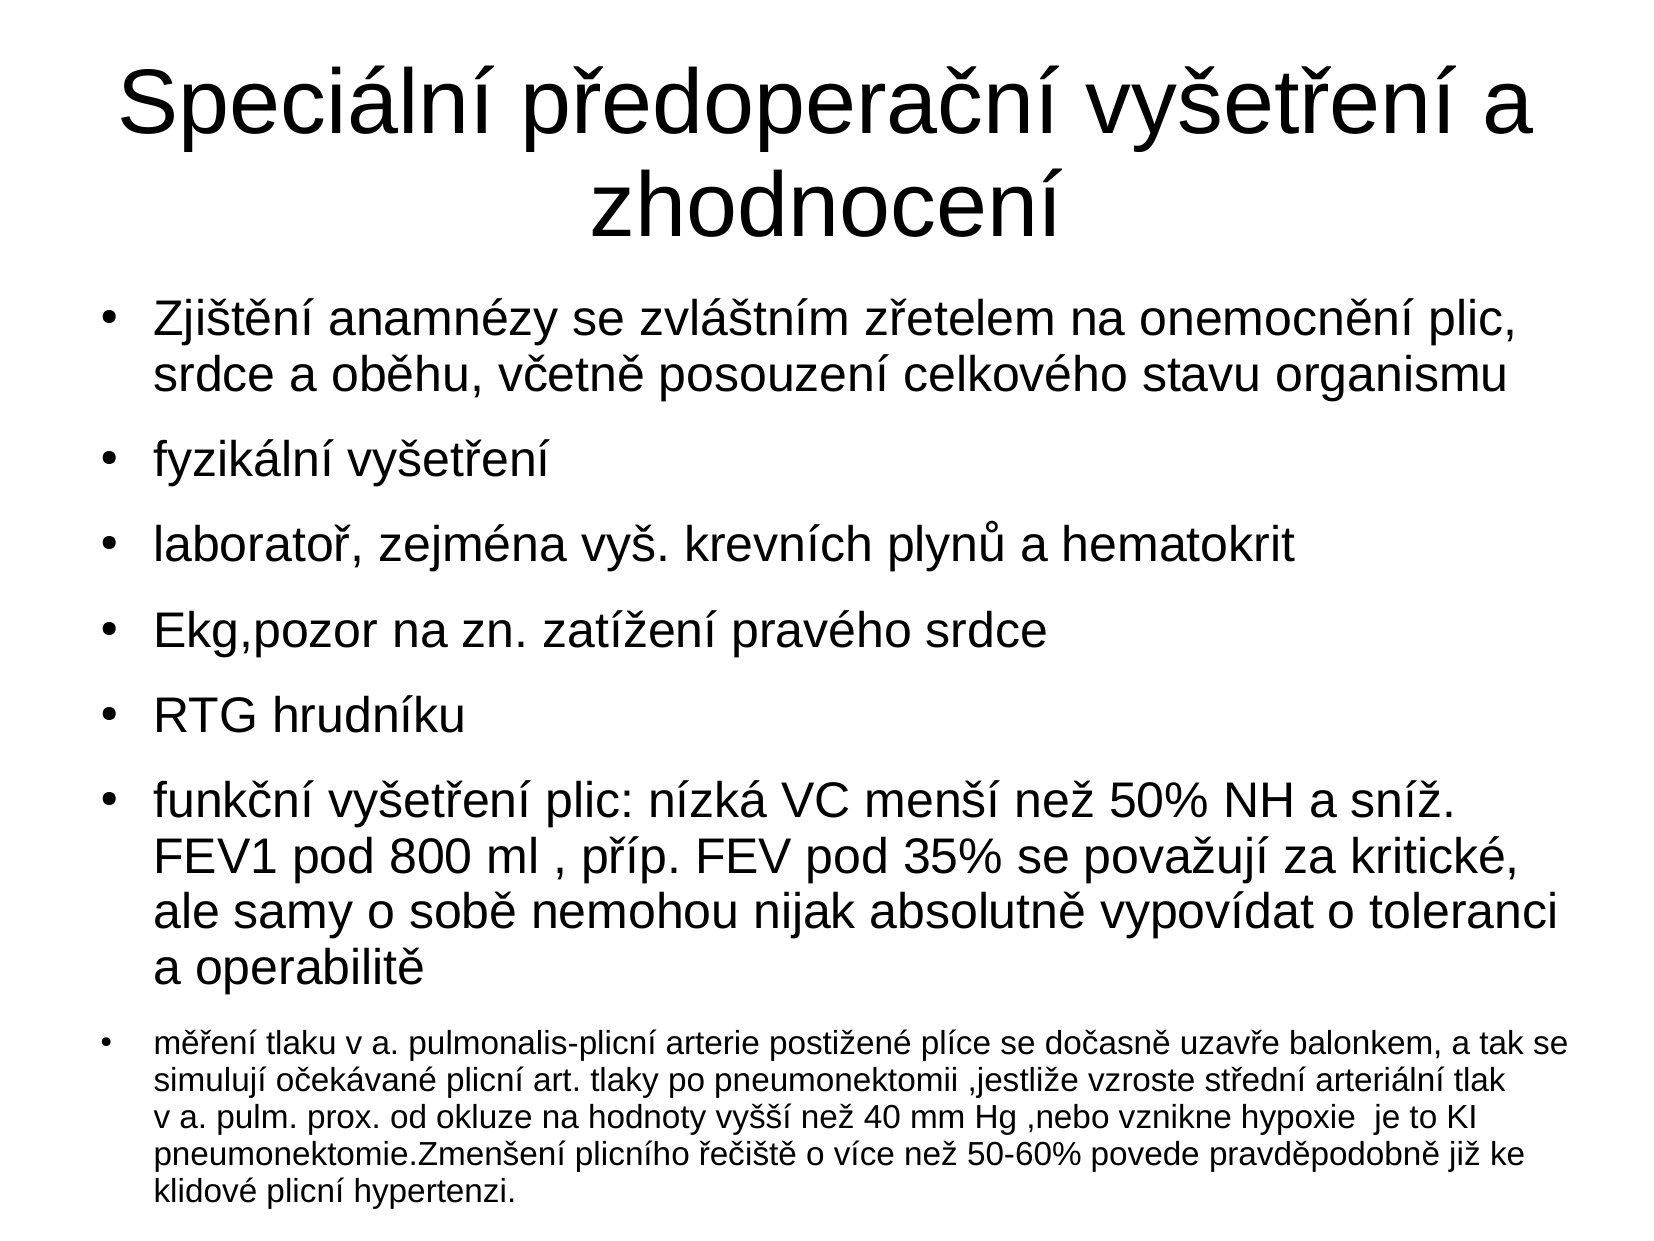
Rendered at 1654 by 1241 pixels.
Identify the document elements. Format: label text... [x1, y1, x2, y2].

list Zjištění anamnézy se zvláštním zřetelem na onemocnění plic, srdce a oběhu, včetně posouzení celkového stavu organismu fyzikální vyšetření laboratoř, zejména vyš. krevních plynů a hematokrit Ekg,pozor na zn. zatížení pravého srdce RTG hrudníku funkční vyšetření plic: nízká VC menší než 50% NH a sníž. FEV1 pod 800 ml , příp. FEV pod 35% se považují za kritické, ale samy o sobě nemohou nijak absolutně vypovídat o toleranci a operabilitě měření tlaku v a. pulmonalis-plicní arterie postižené plíce se dočasně uzavře balonkem, a tak se simulují očekávané plicní art. tlaky po pneumonektomii ,jestliže vzroste střední arteriální tlak v a. pulm. prox. od okluze na hodnoty vyšší než 40 mm Hg ,nebo vznikne hypoxie je to KI pneumonektomie.Zmenšení plicního řečiště o více než 50-60% povede pravděpodobně již ke klidové plicní hypertenzi. [82, 290, 1571, 1212]
title Speciální předoperační vyšetření a zhodnocení [82, 50, 1571, 256]
